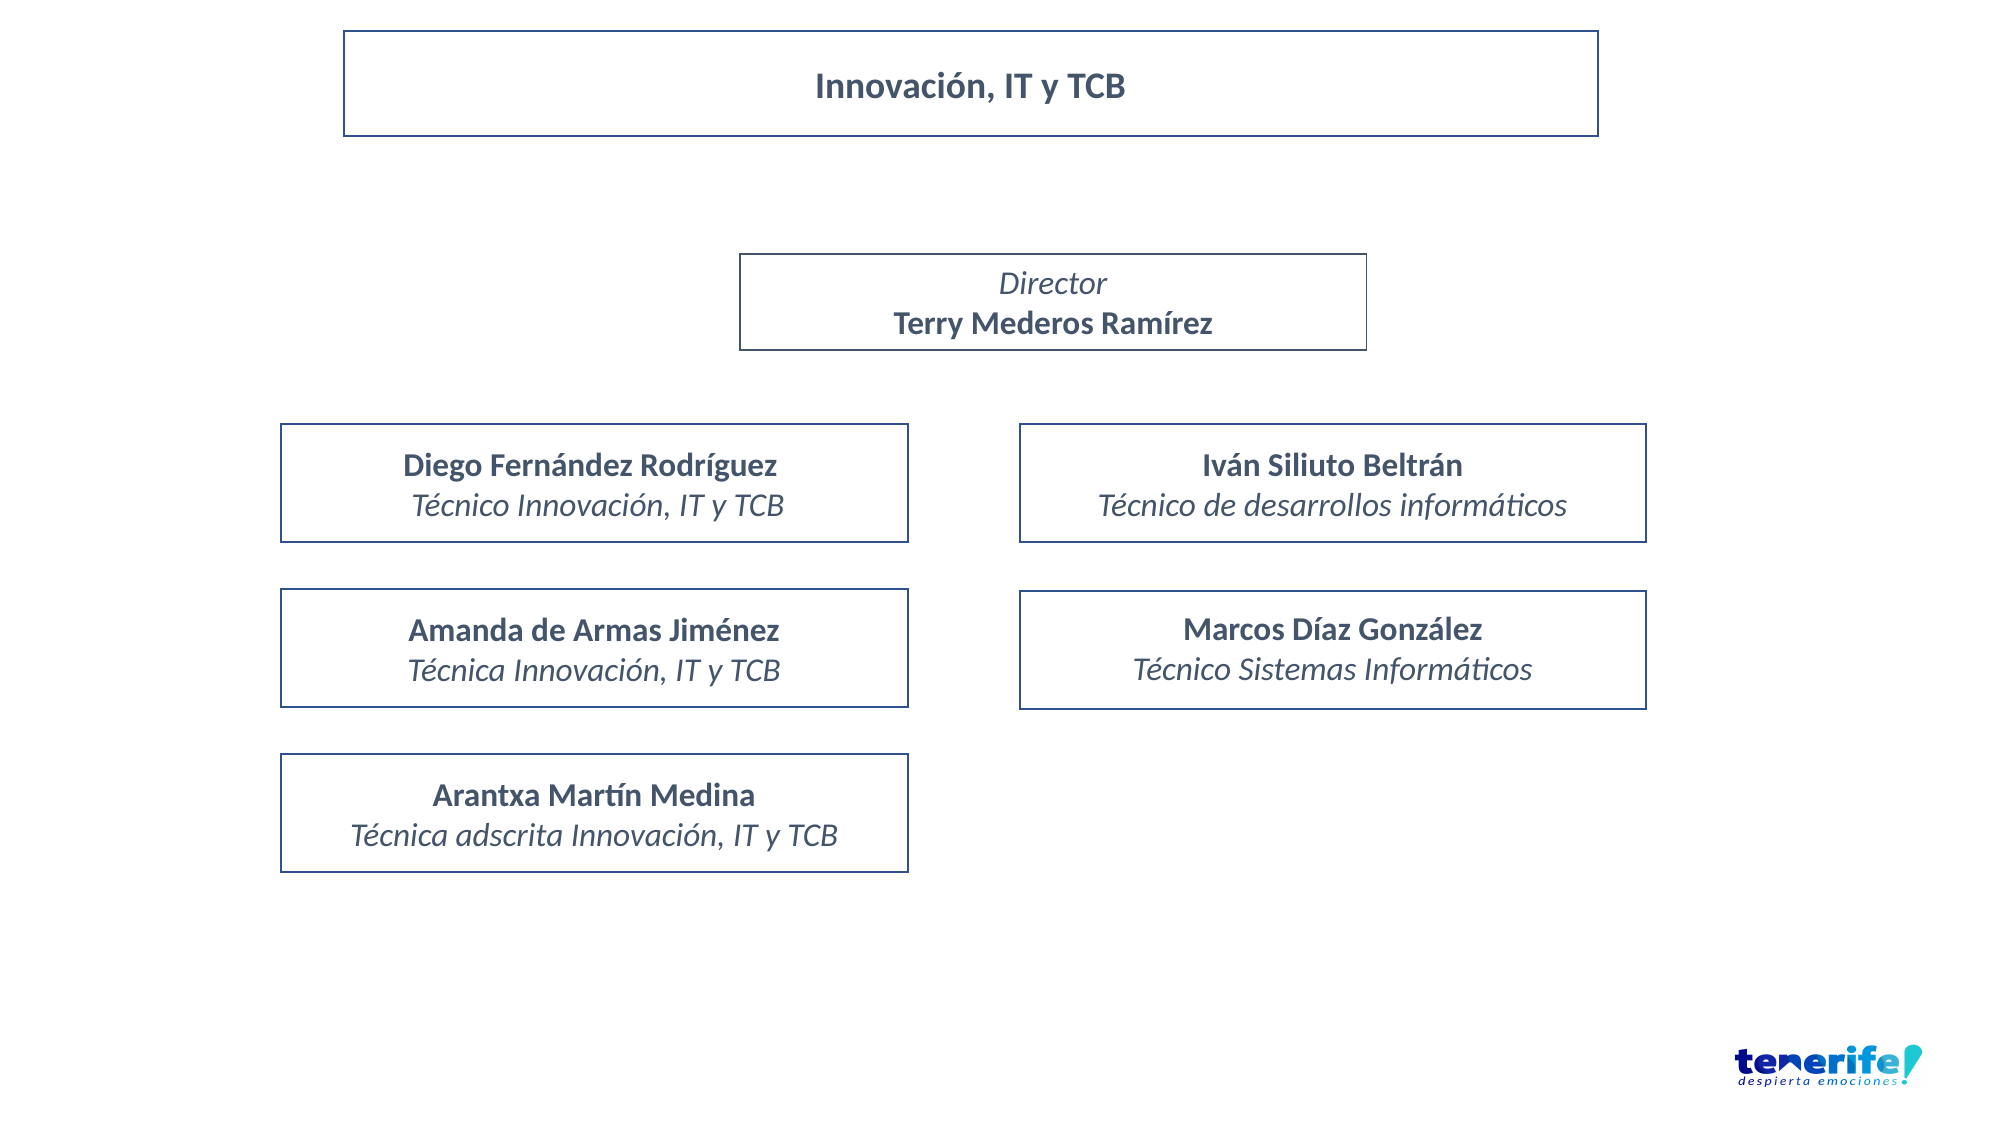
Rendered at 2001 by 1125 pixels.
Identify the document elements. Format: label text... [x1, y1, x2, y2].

text_box Marcos Díaz González Técnico Sistemas Informáticos [1019, 600, 1647, 697]
picture [1730, 1041, 1926, 1089]
text_box Amanda de Armas Jiménez Técnica Innovación, IT y TCB [281, 589, 908, 707]
text_box Arantxa Martín Medina Técnica adscrita Innovación, IT y TCB [281, 754, 908, 872]
text_box Iván Siliuto Beltrán Técnico de desarrollos informáticos [1020, 424, 1646, 542]
text_box Director Terry Mederos Ramírez [740, 253, 1367, 350]
text_box Diego Fernández Rodríguez Técnico Innovación, IT y TCB [281, 424, 908, 542]
text_box Innovación, IT y TCB [344, 31, 1598, 136]
